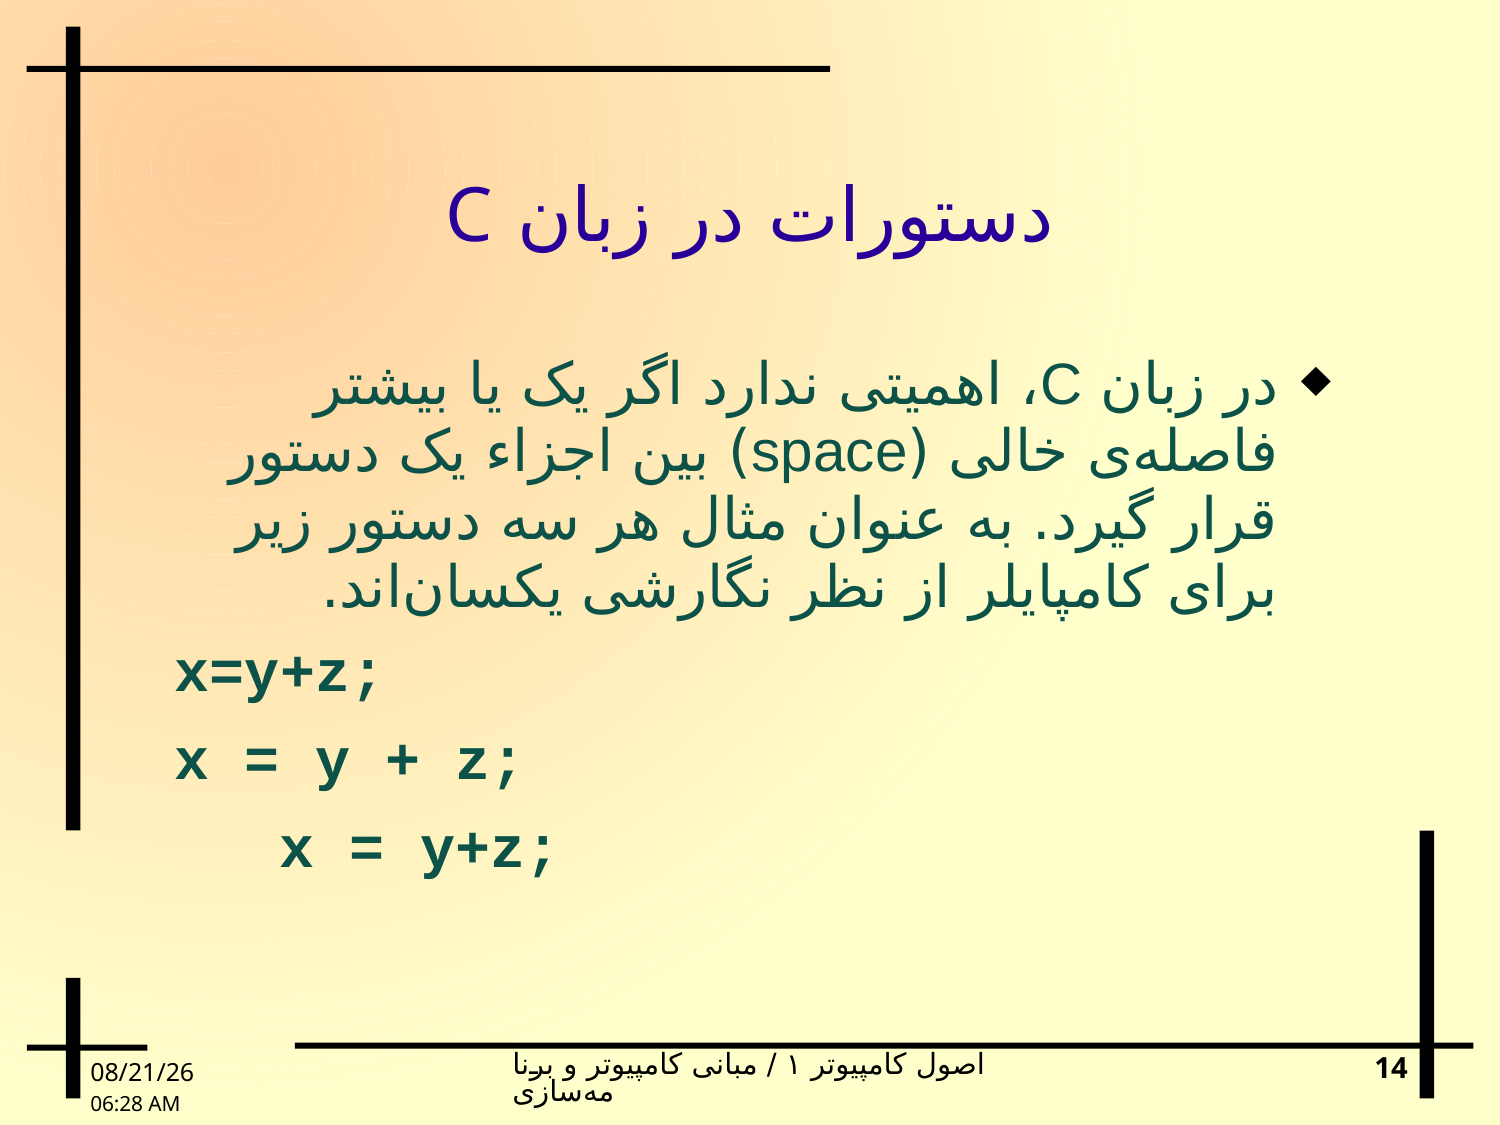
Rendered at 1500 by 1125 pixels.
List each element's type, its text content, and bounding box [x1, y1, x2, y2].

title دستورات در زبان C [109, 150, 1391, 274]
list در زبان C، اهمیتی ندارد اگر یک یا بیشتر فاصله‌ی خالی (space) بین اجزاء یک دستور قرار گیرد. به عنوان مثال هر سه دستور زیر برای کامپایلر از نظر نگارشی یکسان‌اند. x=y+z; x = y + z; x = y+z; [122, 350, 1403, 888]
